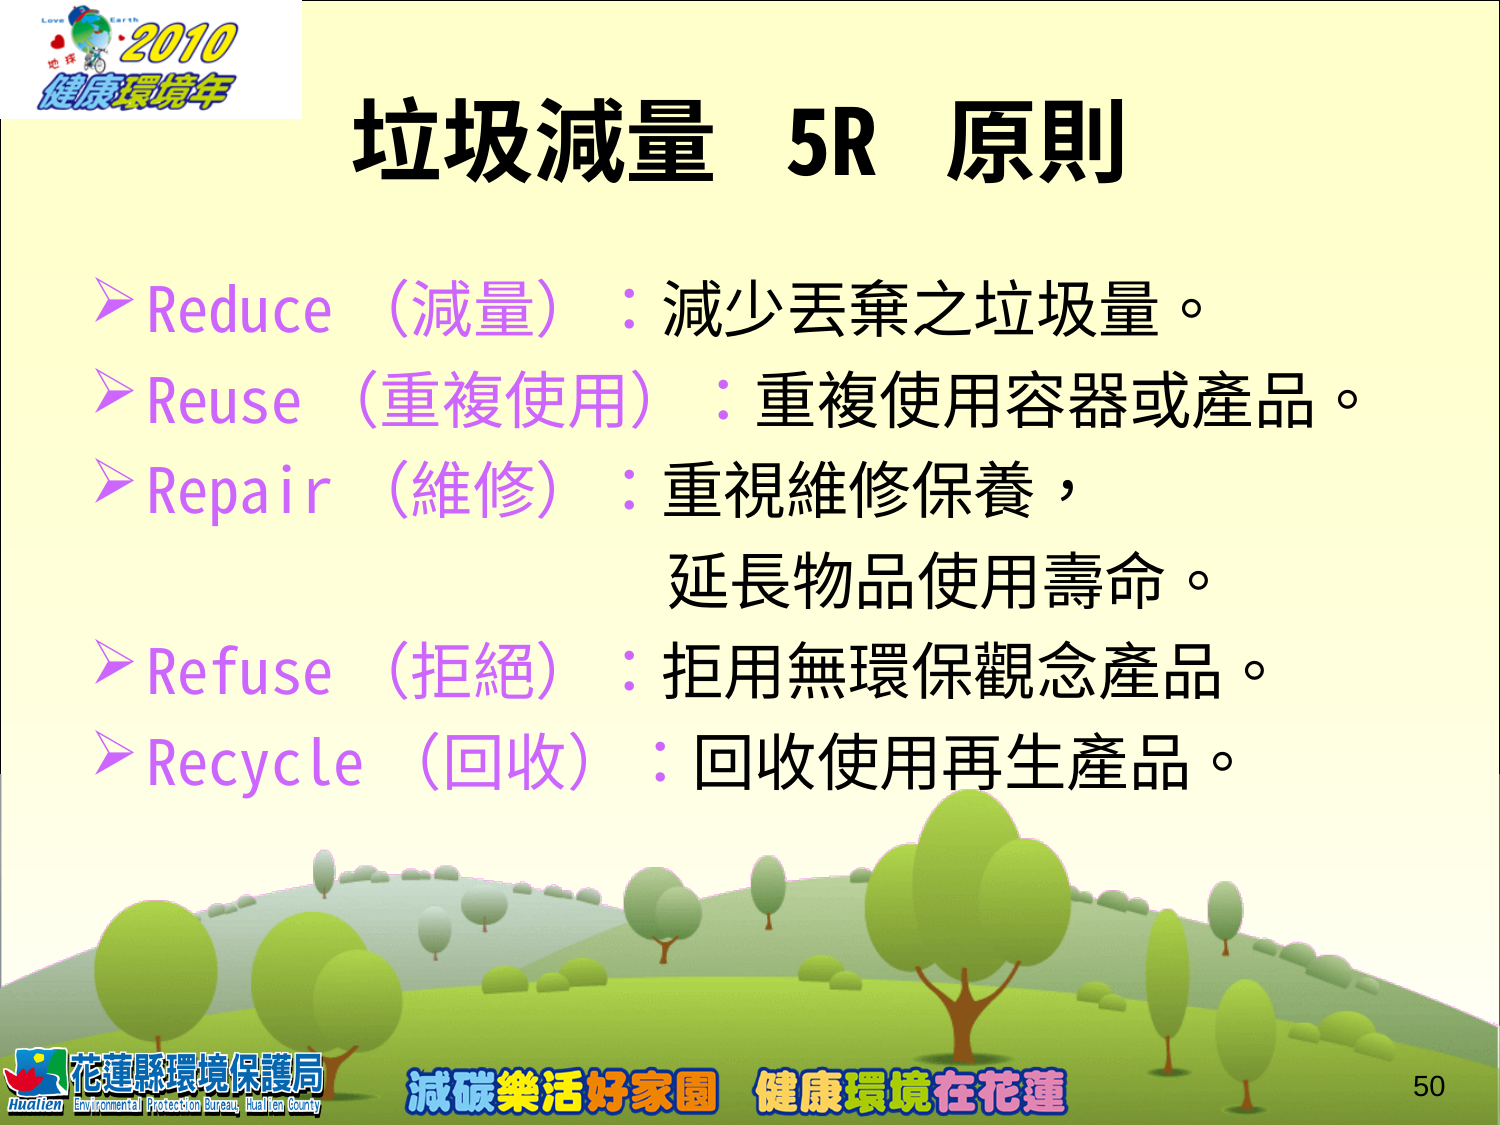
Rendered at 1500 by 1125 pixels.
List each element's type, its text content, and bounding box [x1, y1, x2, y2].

picture [0, 774, 1500, 1125]
title 垃圾減量 5R 原則 [75, 45, 1426, 233]
list Reduce（減量）：減少丟棄之垃圾量。 Reuse（重複使用）：重複使用容器或產品。 Repair（維修）：重視維修保養， 延長物品使用壽命。 Refuse（拒絕）：拒用無環保觀念產品。 Recycle（回收）：回收使用再生產品。 [75, 262, 1426, 1005]
picture [0, 0, 302, 119]
